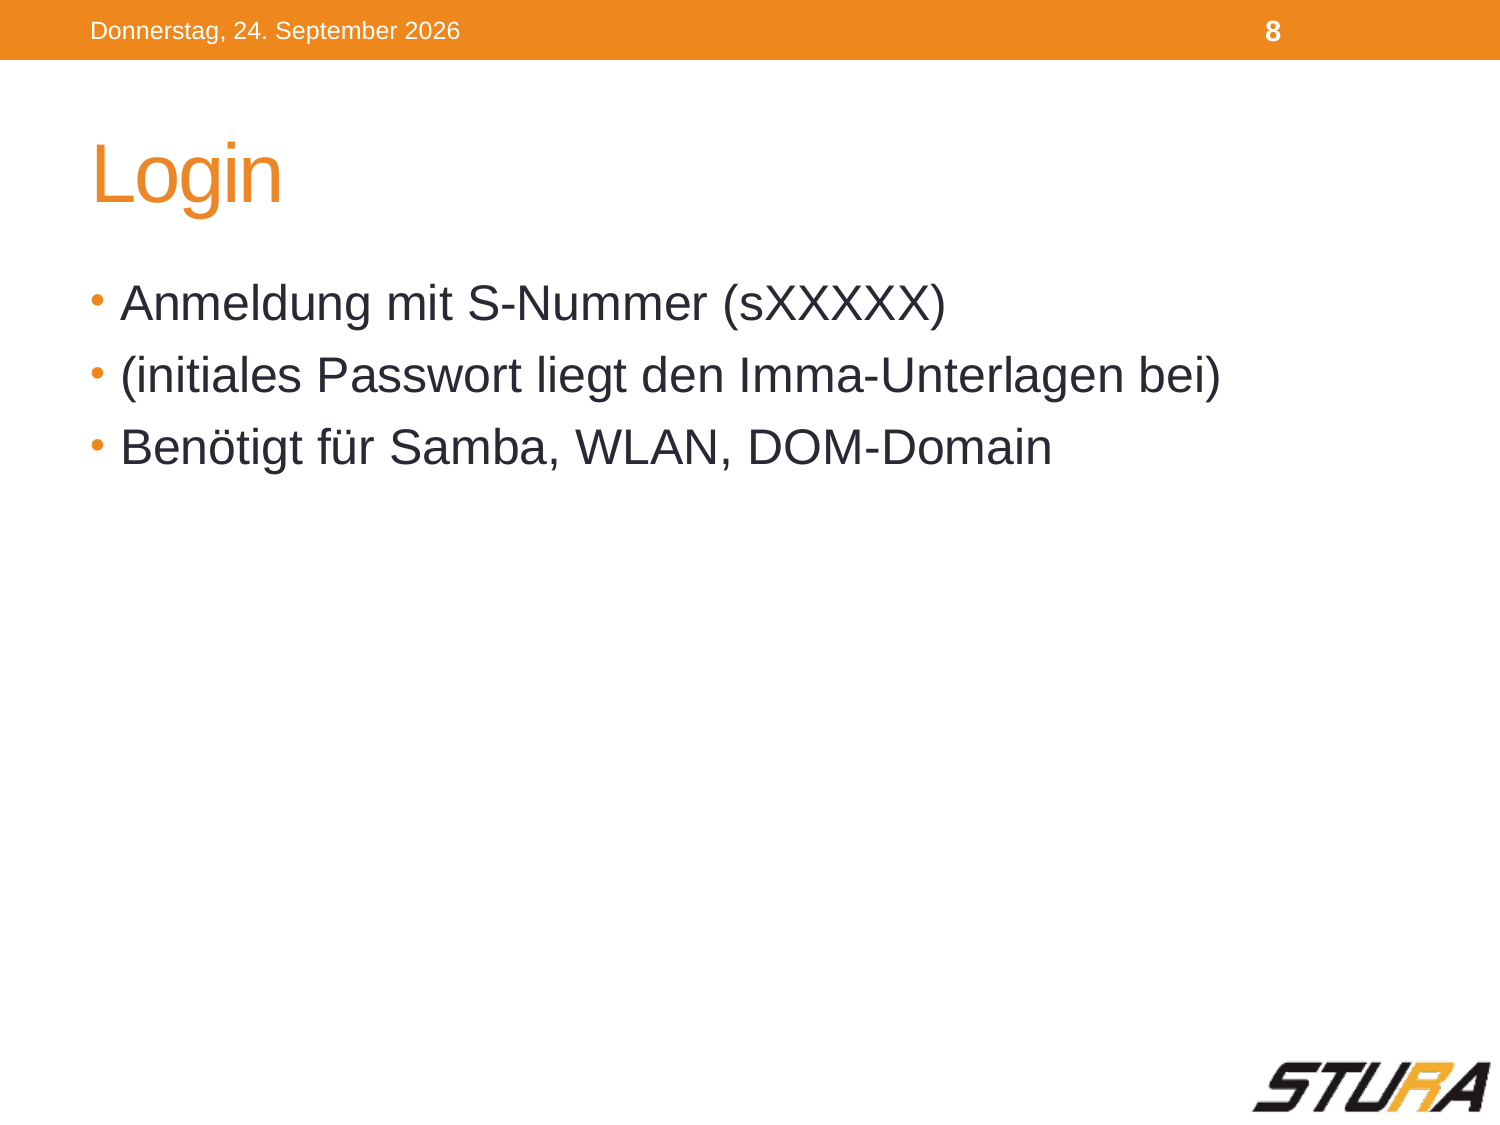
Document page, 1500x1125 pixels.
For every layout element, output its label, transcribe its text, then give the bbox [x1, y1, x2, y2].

title Login [75, 87, 1426, 251]
text_box Mittwoch, 21. September 16 [75, 3, 550, 57]
text_box ‹Nr.› [1250, 3, 1426, 57]
list Anmeldung mit S-Nummer (sXXXXX) (initiales Passwort liegt den Imma-Unterlagen bei) Benötigt für Samba, WLAN, DOM-Domain [75, 262, 1426, 509]
